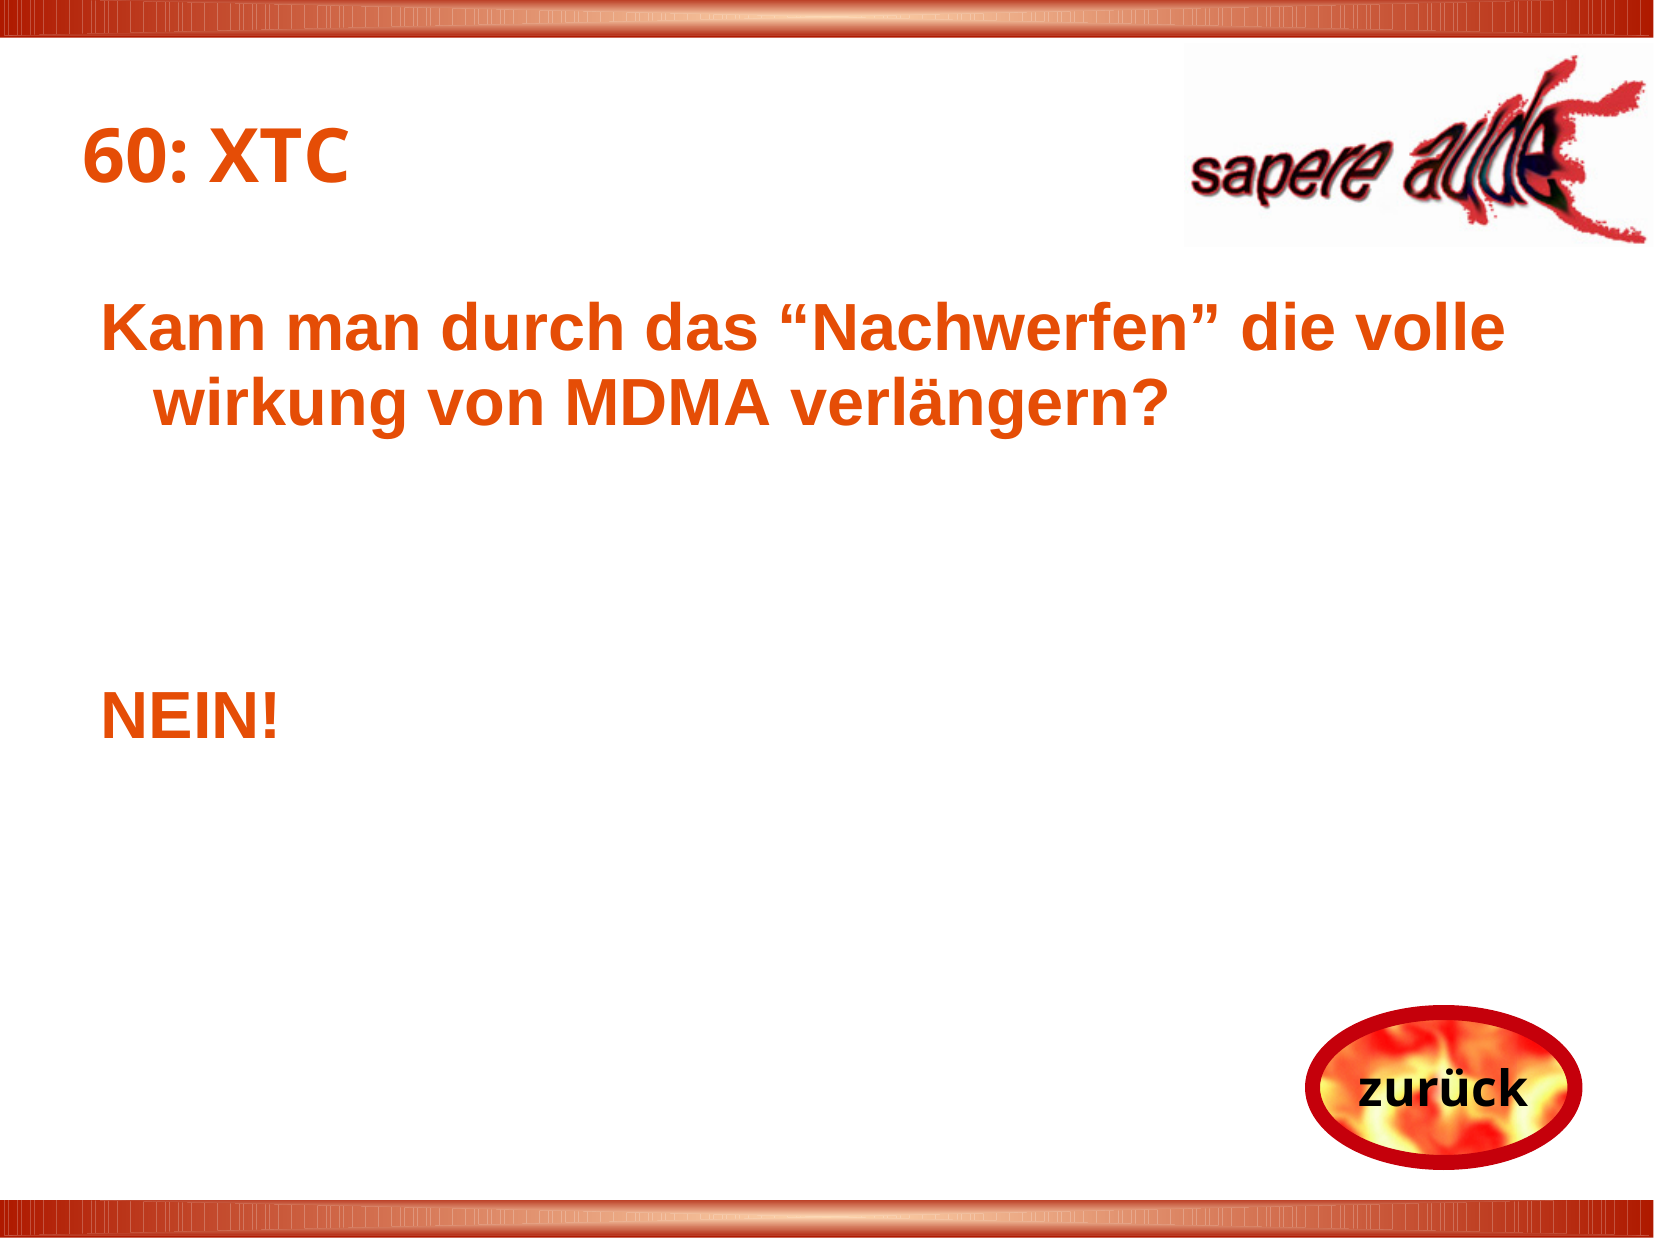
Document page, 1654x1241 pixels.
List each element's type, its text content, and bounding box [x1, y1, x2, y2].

title 60: XTC [82, 49, 1571, 257]
list Kann man durch das “Nachwerfen” die volle wirkung von MDMA verlängern? NEIN! [82, 290, 1571, 1109]
picture [1184, 43, 1654, 247]
picture [1328, 1109, 1560, 1154]
